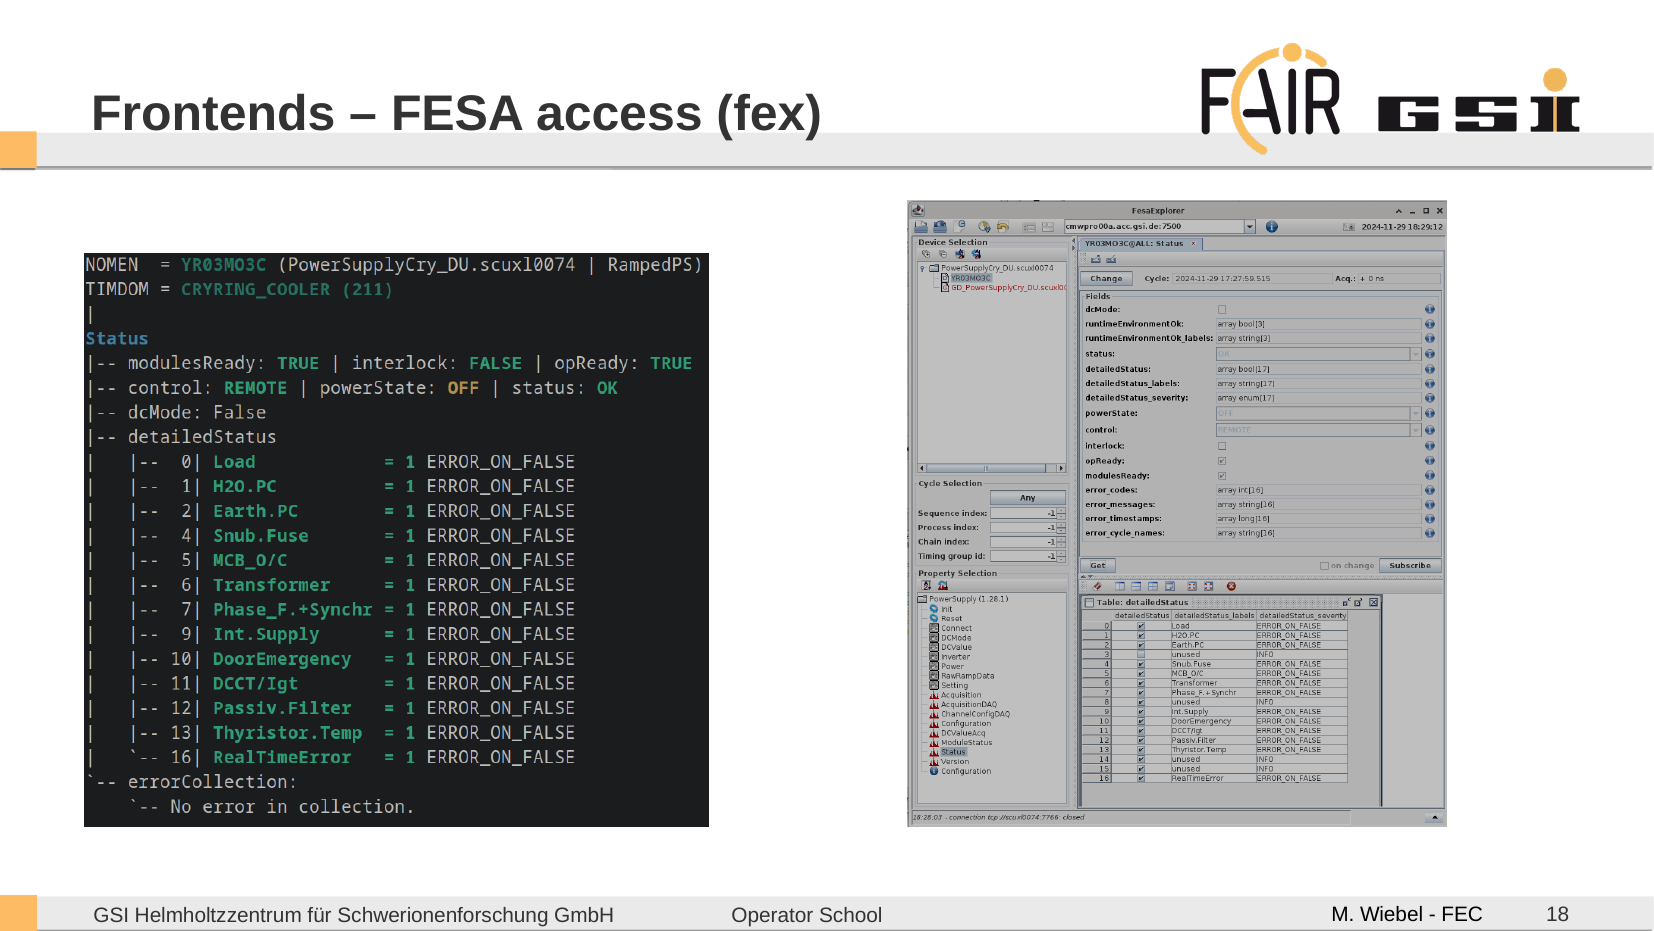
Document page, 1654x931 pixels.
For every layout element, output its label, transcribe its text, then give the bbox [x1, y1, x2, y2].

title Frontends – FESA access (fex) [76, 41, 1288, 149]
picture [907, 200, 1447, 827]
picture [1200, 40, 1341, 157]
picture [1376, 65, 1581, 132]
picture [84, 253, 709, 827]
